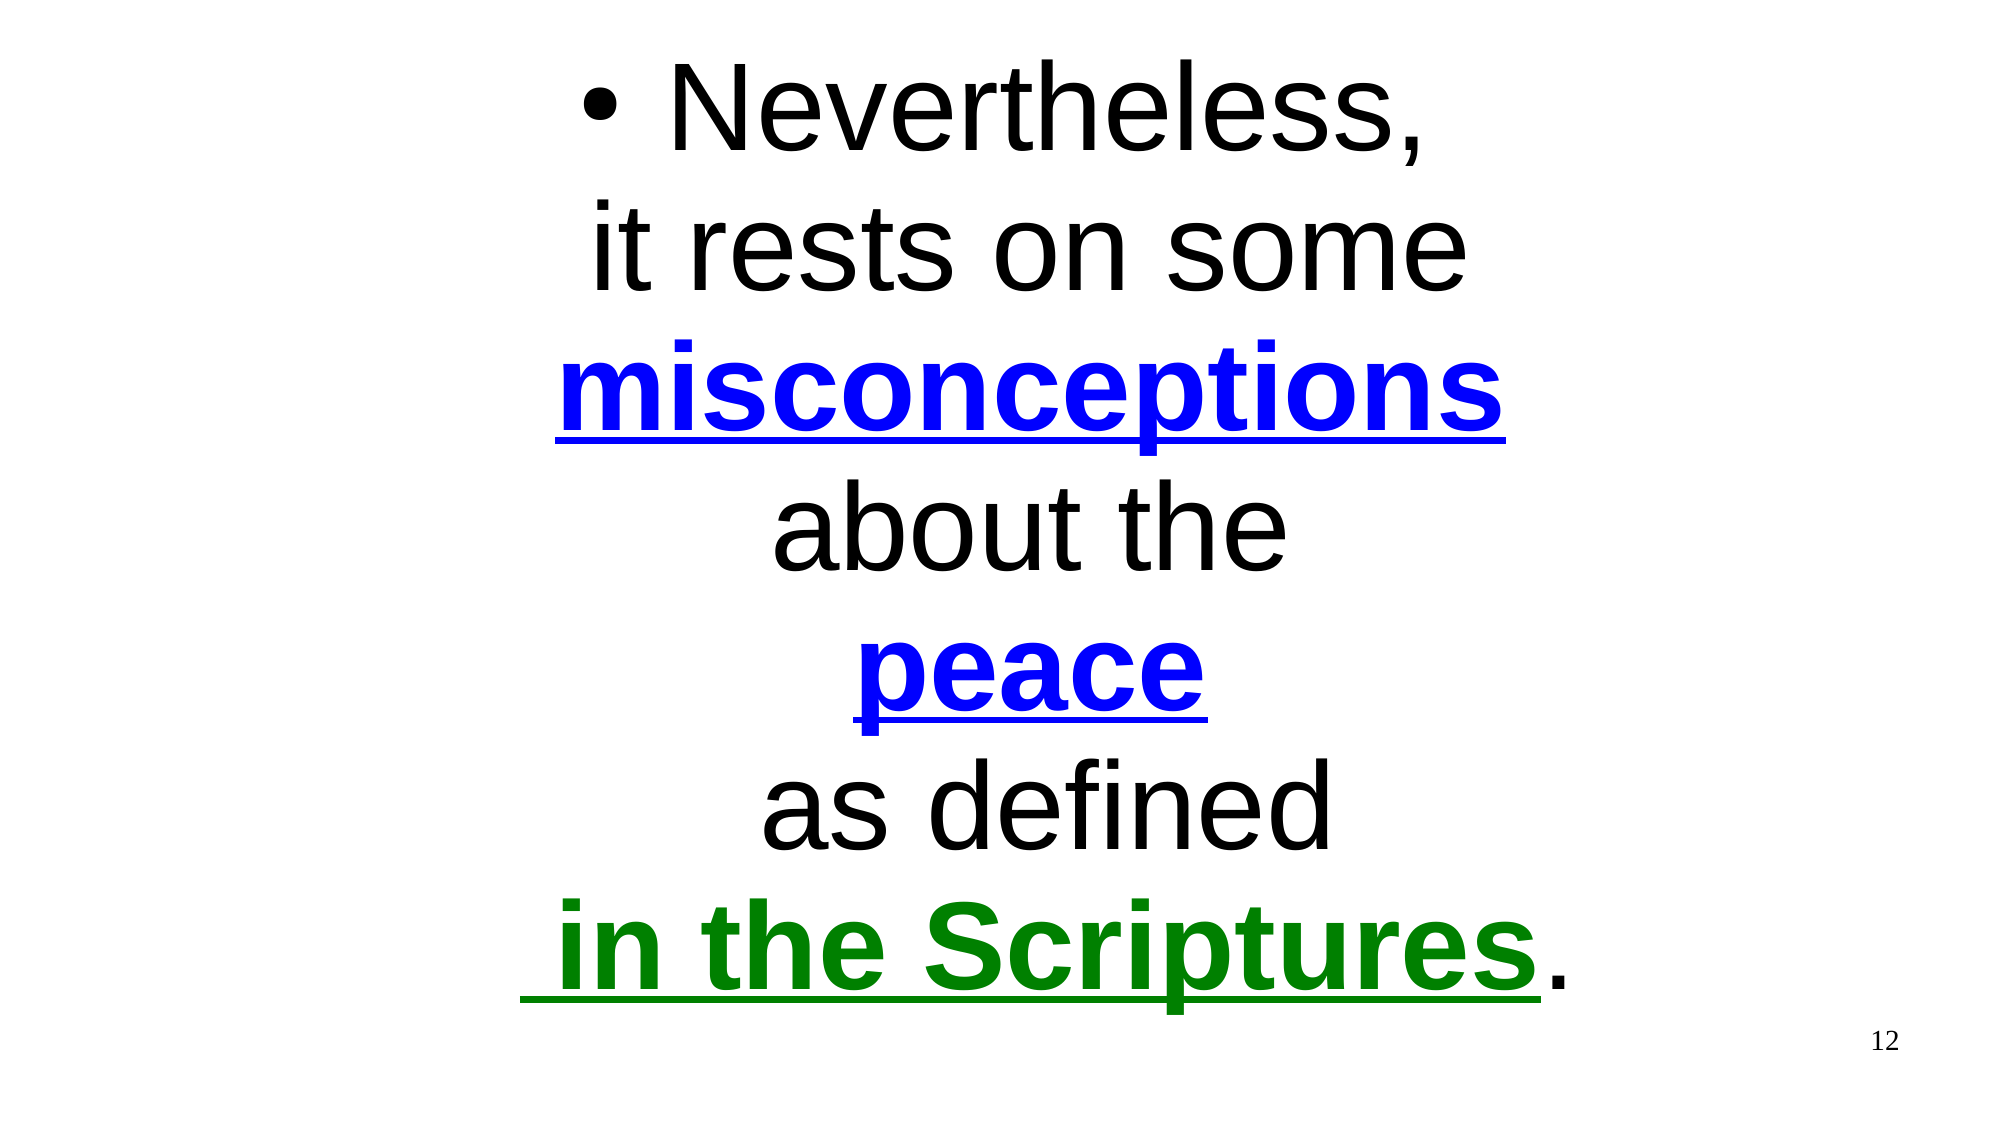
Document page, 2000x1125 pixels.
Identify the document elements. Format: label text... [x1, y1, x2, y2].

list Nevertheless, it rests on some misconceptions about the peace as defined in the Scriptures. [37, 37, 1988, 1088]
